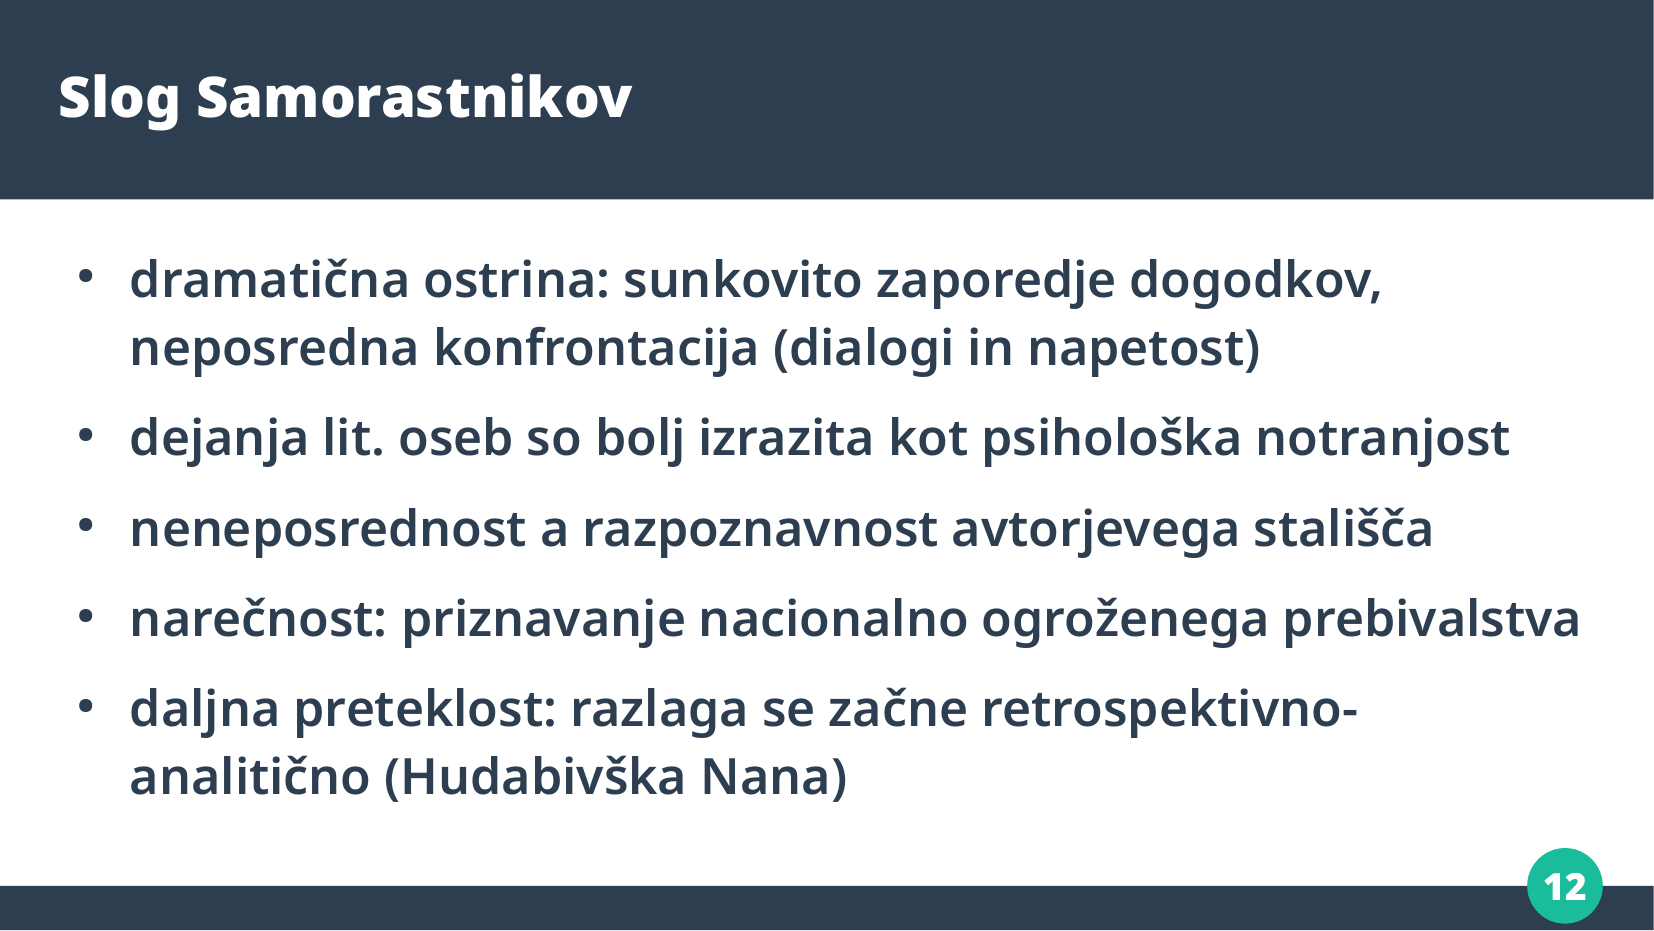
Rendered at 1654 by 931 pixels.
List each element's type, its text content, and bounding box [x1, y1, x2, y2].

title Slog Samorastnikov [59, 37, 1595, 155]
list dramatična ostrina: sunkovito zaporedje dogodkov, neposredna konfrontacija (dialogi in napetost) dejanja lit. oseb so bolj izrazita kot psihološka notranjost neneposrednost a razpoznavnost avtorjevega stališča narečnost: priznavanje nacionalno ogroženega prebivalstva daljna preteklost: razlaga se začne retrospektivno-analitično (Hudabivška Nana) [59, 243, 1595, 864]
